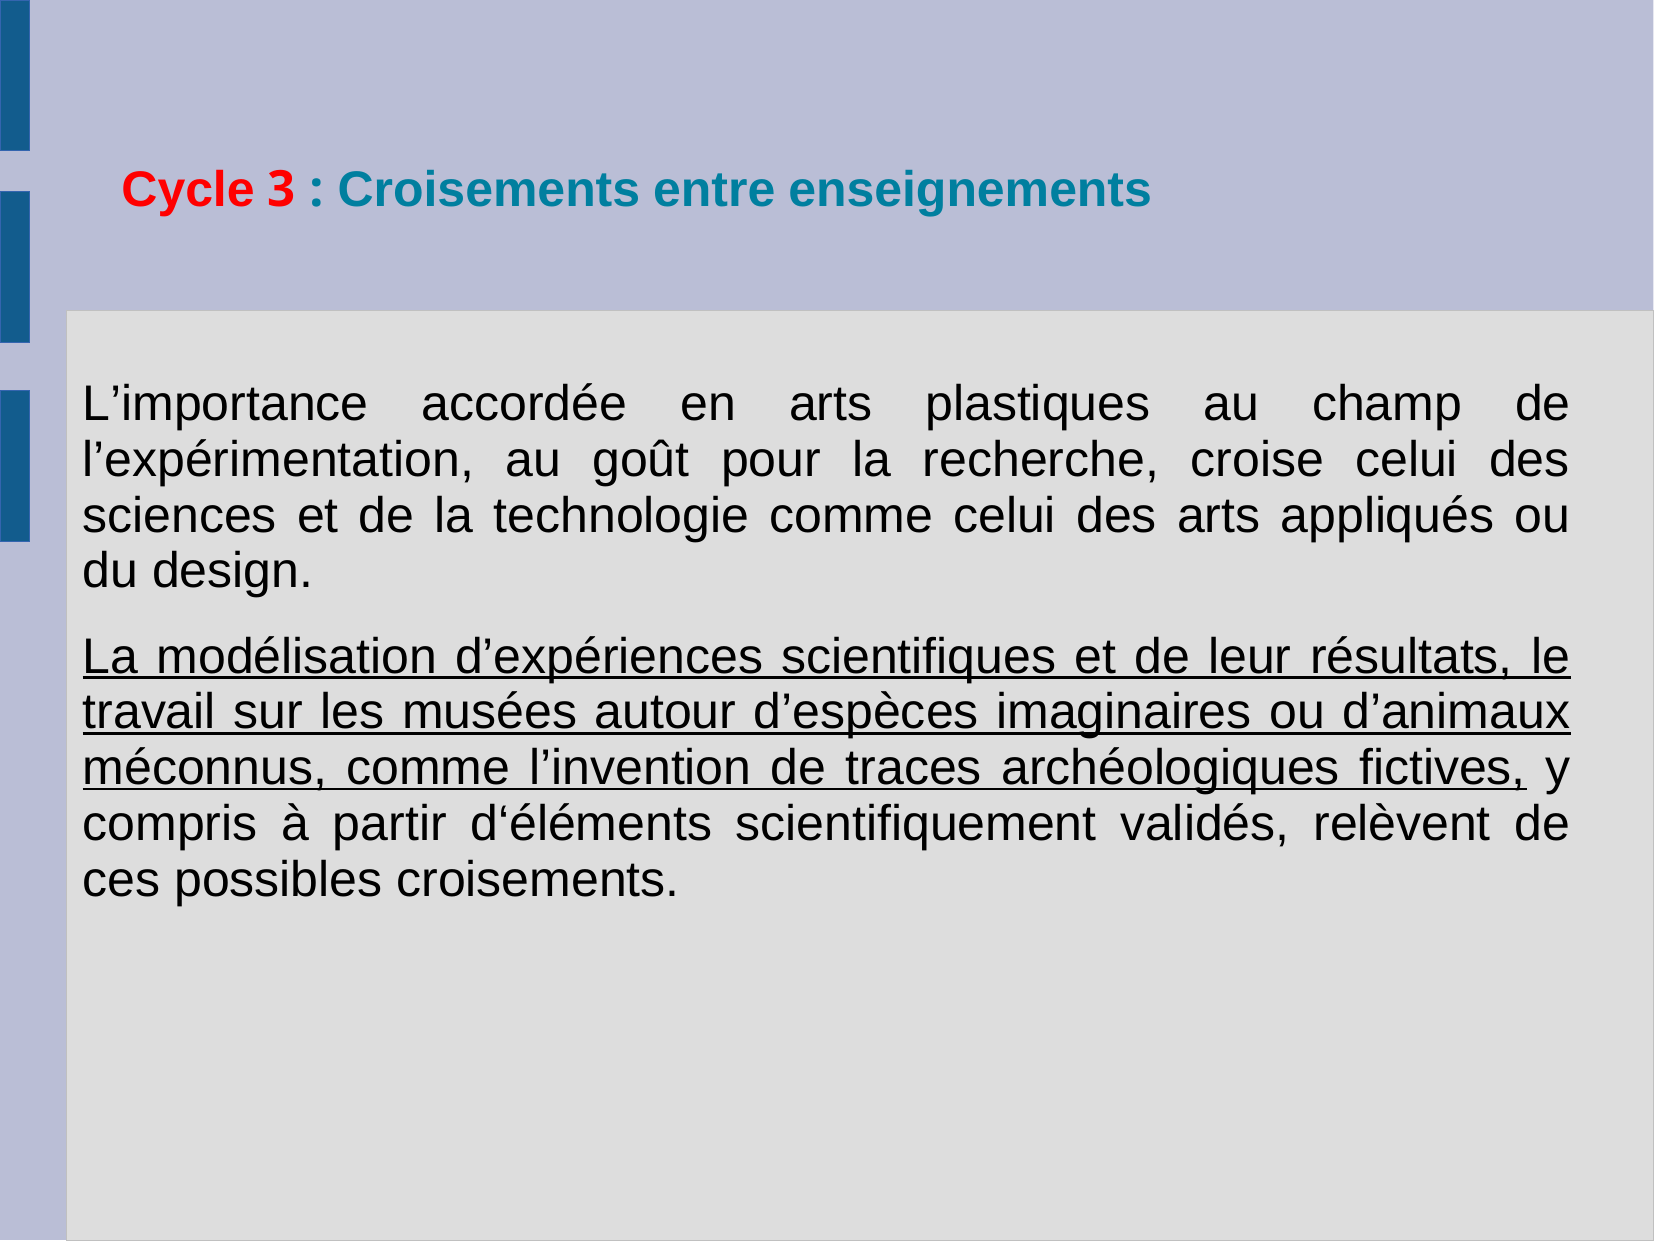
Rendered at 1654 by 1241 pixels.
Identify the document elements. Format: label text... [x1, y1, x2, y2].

list L’importance accordée en arts plastiques au champ de l’expérimentation, au goût pour la recherche, croise celui des sciences et de la technologie comme celui des arts appliqués ou du design. La modélisation d’expériences scientifiques et de leur résultats, le travail sur les musées autour d’espèces imaginaires ou d’animaux méconnus, comme l’invention de traces archéologiques fictives, y compris à partir d‘éléments scientifiquement validés, relèvent de ces possibles croisements. [82, 290, 1571, 995]
title Cycle 3 : Croisements entre enseignements [121, 91, 1534, 290]
